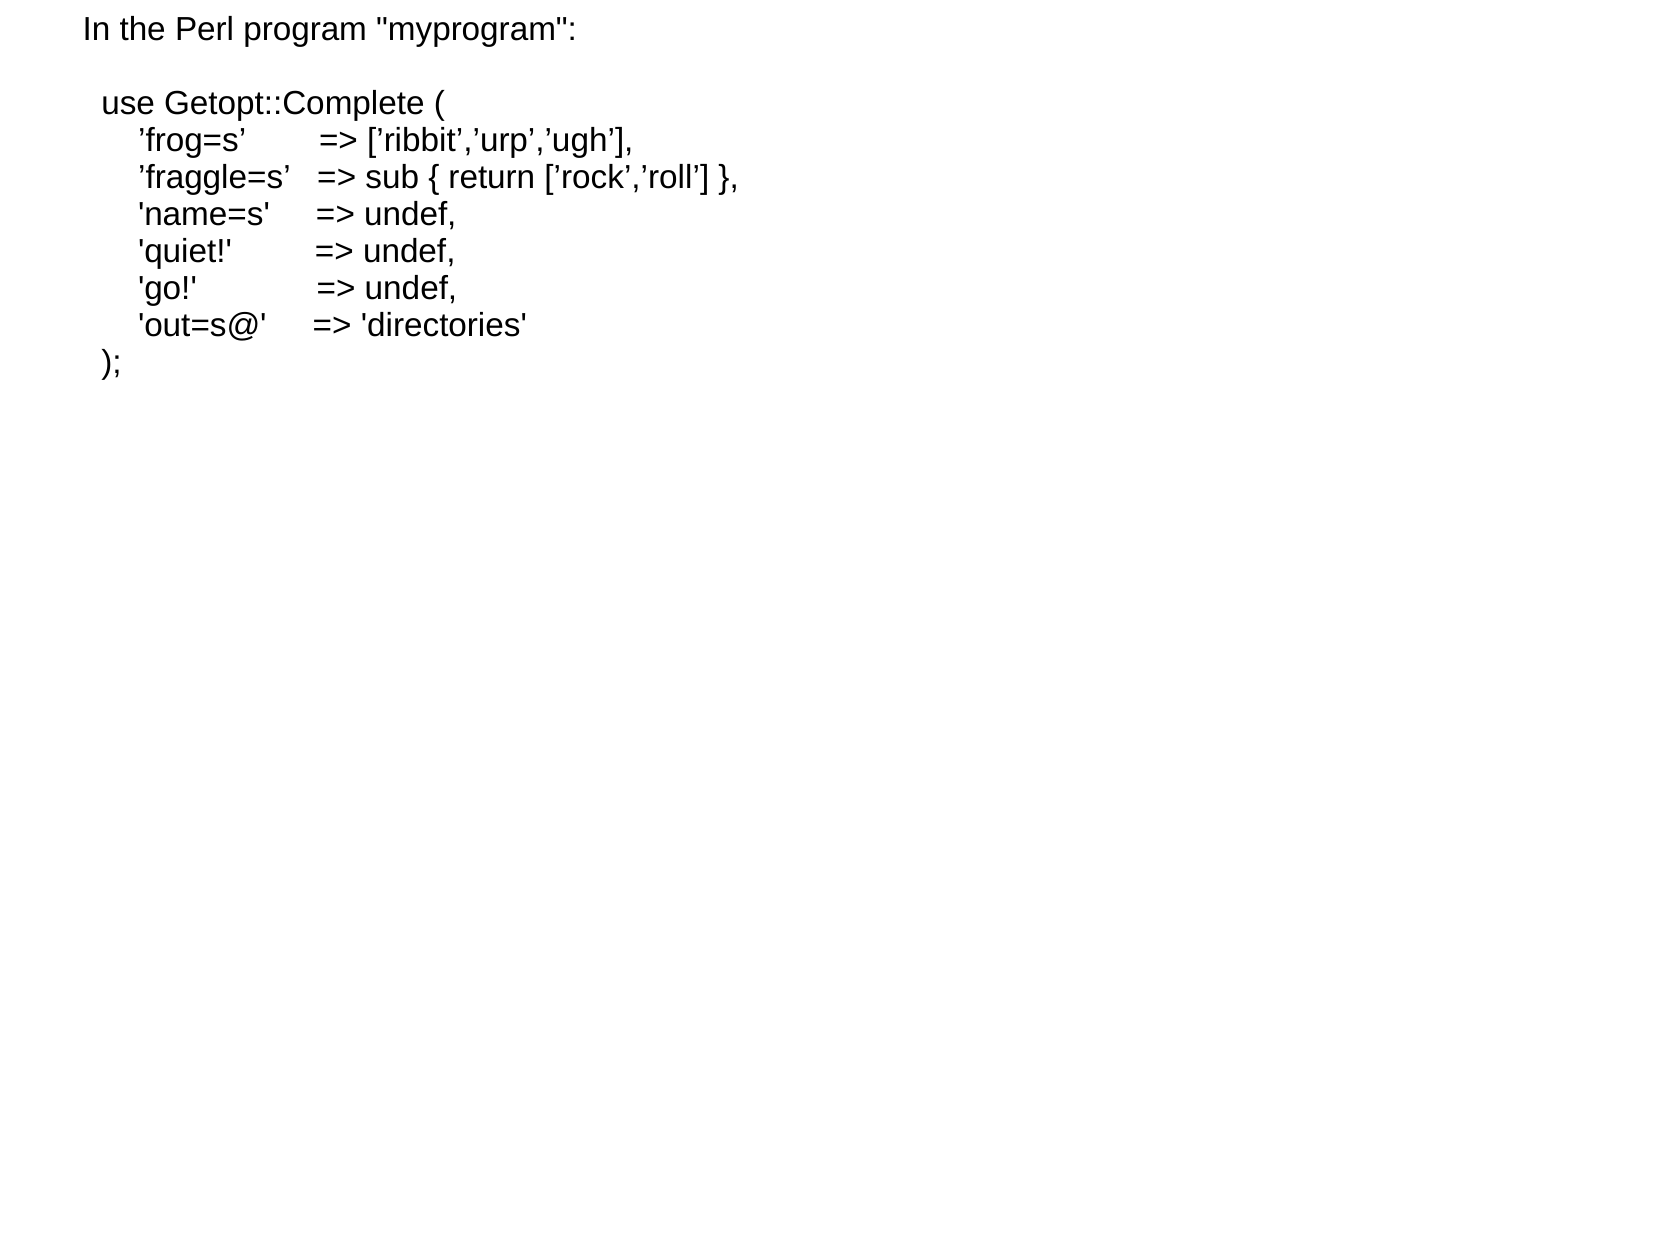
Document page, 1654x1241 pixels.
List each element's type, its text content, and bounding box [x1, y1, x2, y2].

subtitle In the Perl program "myprogram": use Getopt::Complete ( ’frog=s’ => [’ribbit’,’urp’,’ugh’], ’fraggle=s’ => sub { return [’rock’,’roll’] }, 'name=s' => undef, 'quiet!' => undef, 'go!' => undef, 'out=s@' => 'directories' ); [82, 10, 1571, 1070]
